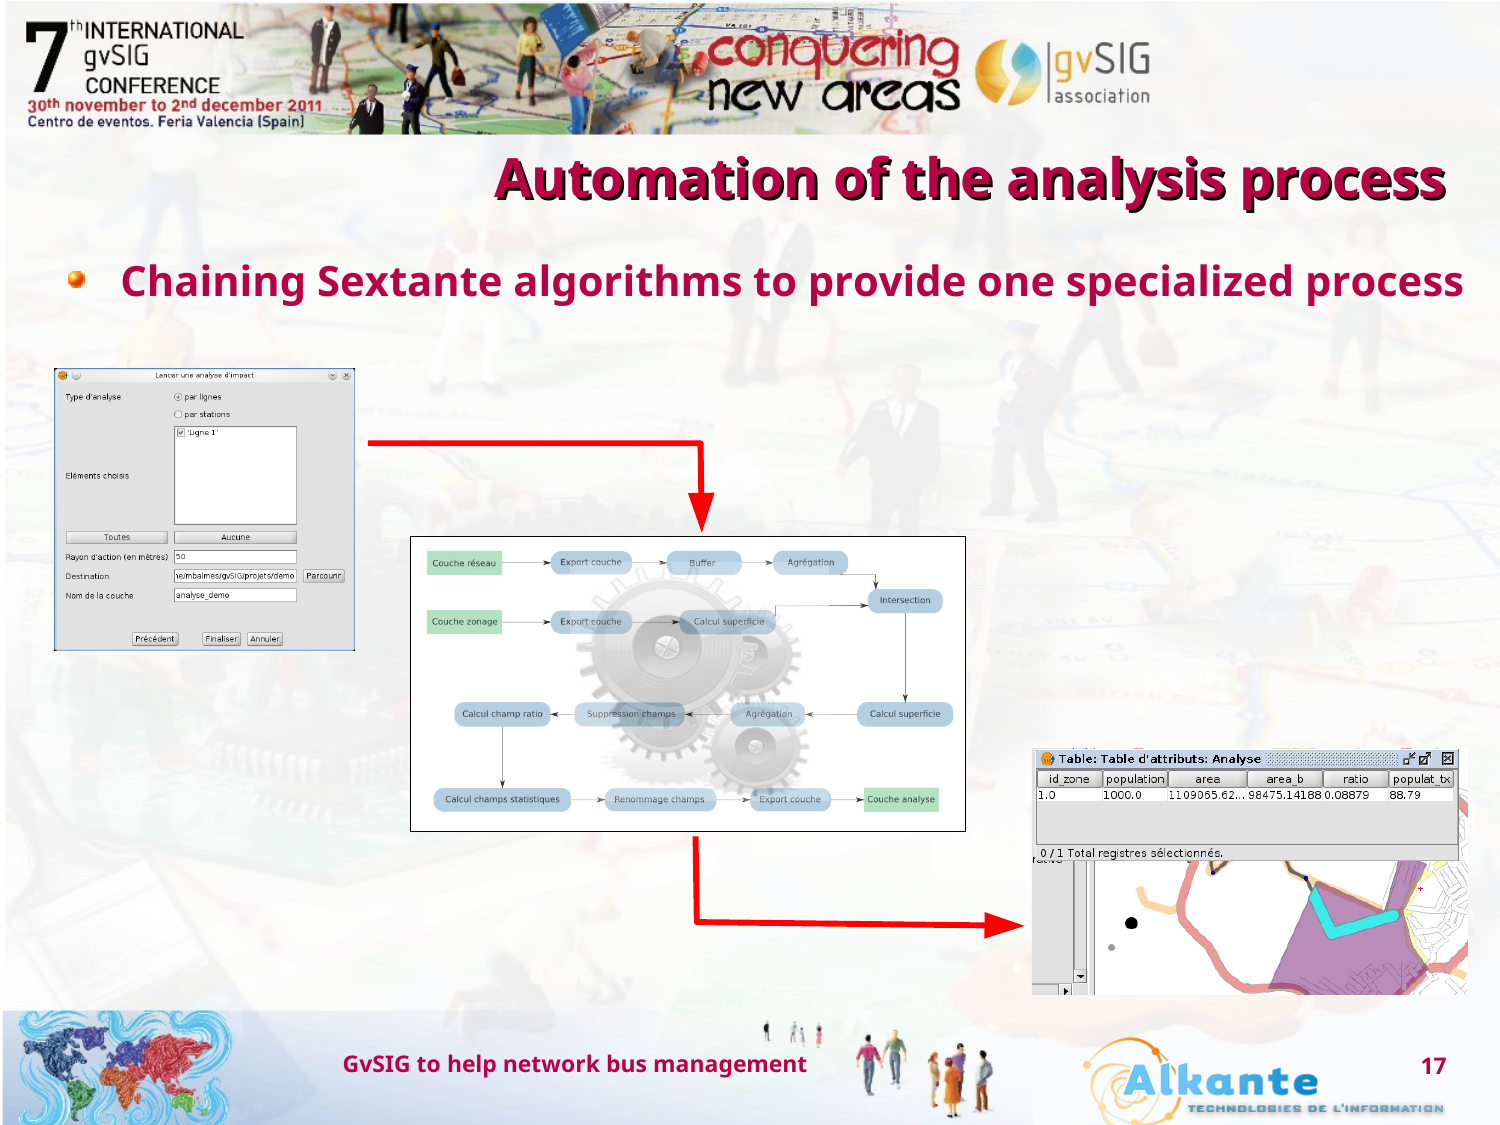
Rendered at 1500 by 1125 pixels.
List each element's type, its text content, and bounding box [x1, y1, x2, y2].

title Automation of the analysis process [18, 92, 1447, 249]
list Chaining Sextante algorithms to provide one specialized process [68, 242, 1475, 985]
text_box [410, 536, 966, 832]
picture [2, 1, 1500, 1125]
